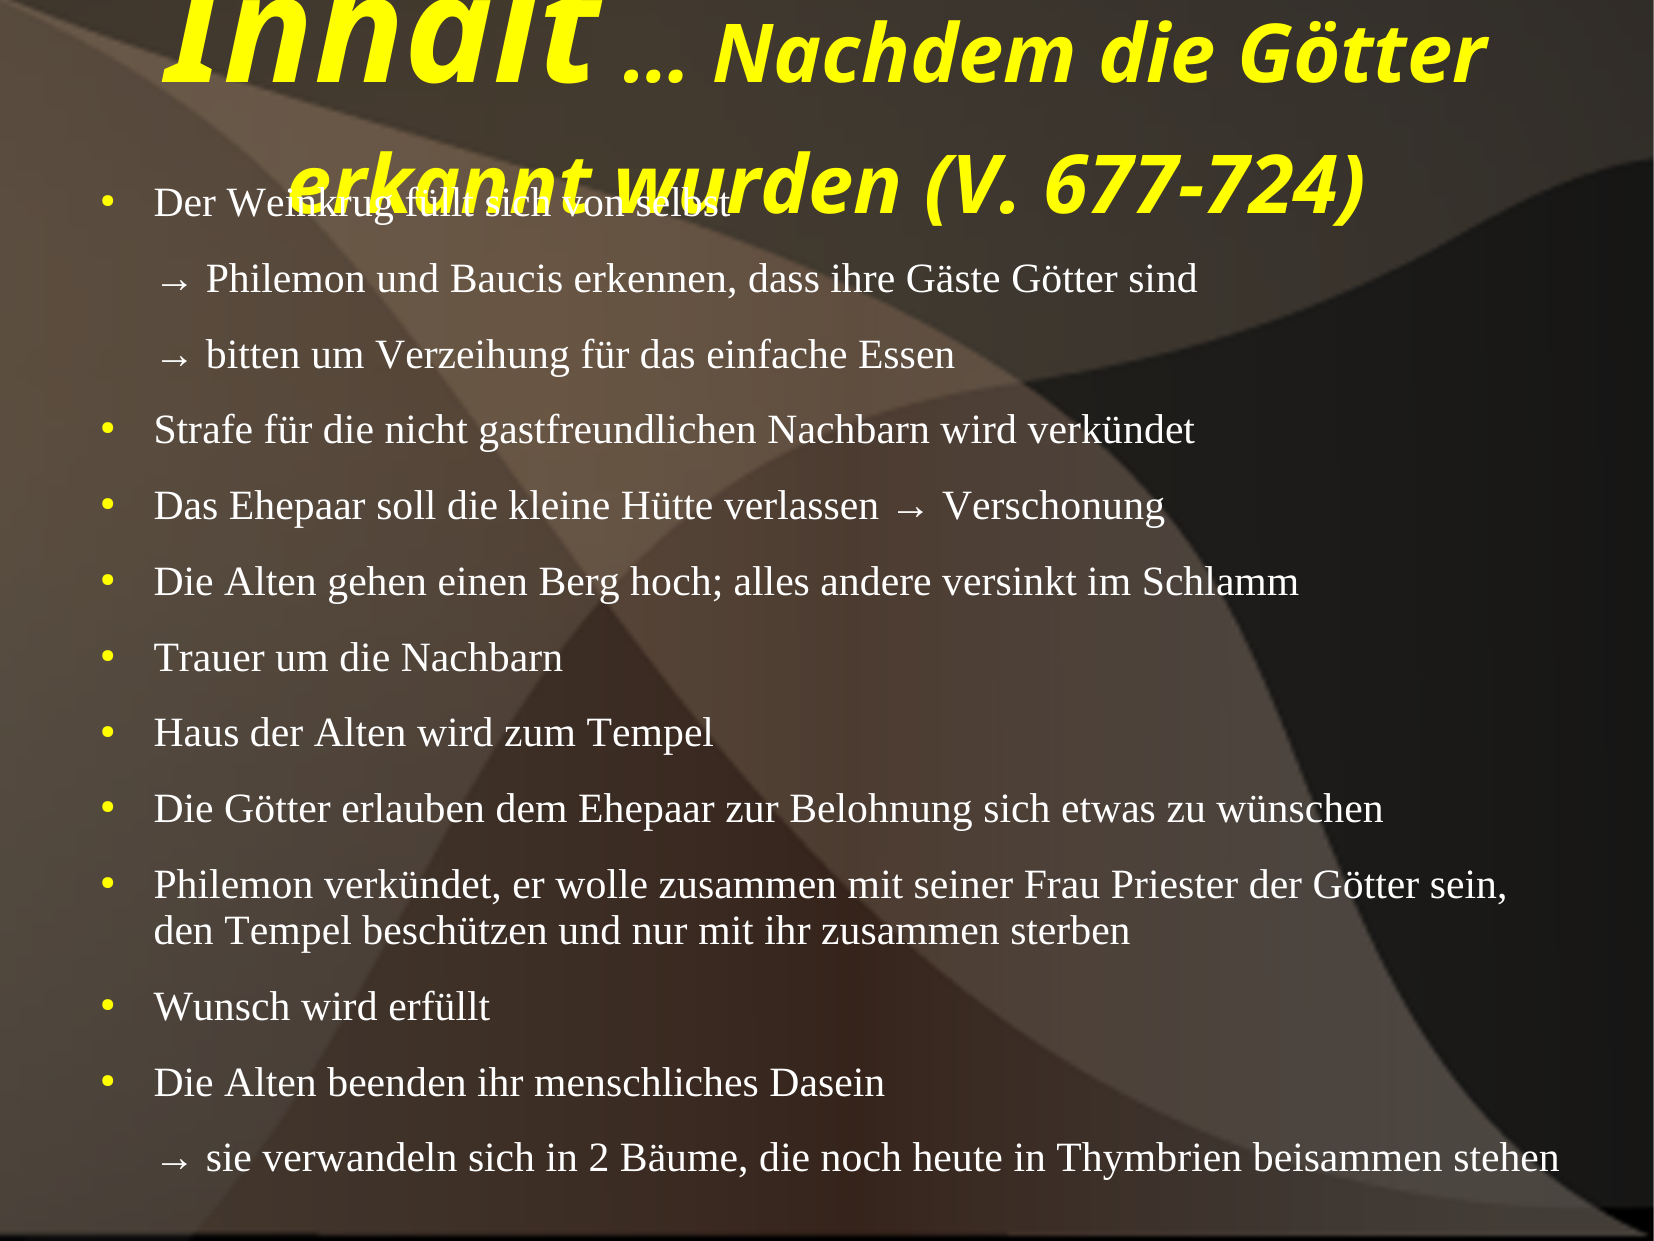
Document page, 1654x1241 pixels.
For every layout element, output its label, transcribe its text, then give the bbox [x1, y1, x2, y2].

title Inhalt … Nachdem die Götter erkannt wurden (V. 677-724) [82, 0, 1571, 179]
picture [0, 0, 1654, 1241]
list Der Weinkrug füllt sich von selbst → Philemon und Baucis erkennen, dass ihre Gäste Götter sind → bitten um Verzeihung für das einfache Essen Strafe für die nicht gastfreundlichen Nachbarn wird verkündet Das Ehepaar soll die kleine Hütte verlassen → Verschonung Die Alten gehen einen Berg hoch; alles andere versinkt im Schlamm Trauer um die Nachbarn Haus der Alten wird zum Tempel Die Götter erlauben dem Ehepaar zur Belohnung sich etwas zu wünschen Philemon verkündet, er wolle zusammen mit seiner Frau Priester der Götter sein, den Tempel beschützen und nur mit ihr zusammen sterben Wunsch wird erfüllt Die Alten beenden ihr menschliches Dasein → sie verwandeln sich in 2 Bäume, die noch heute in Thymbrien beisammen stehen [82, 179, 1571, 1192]
